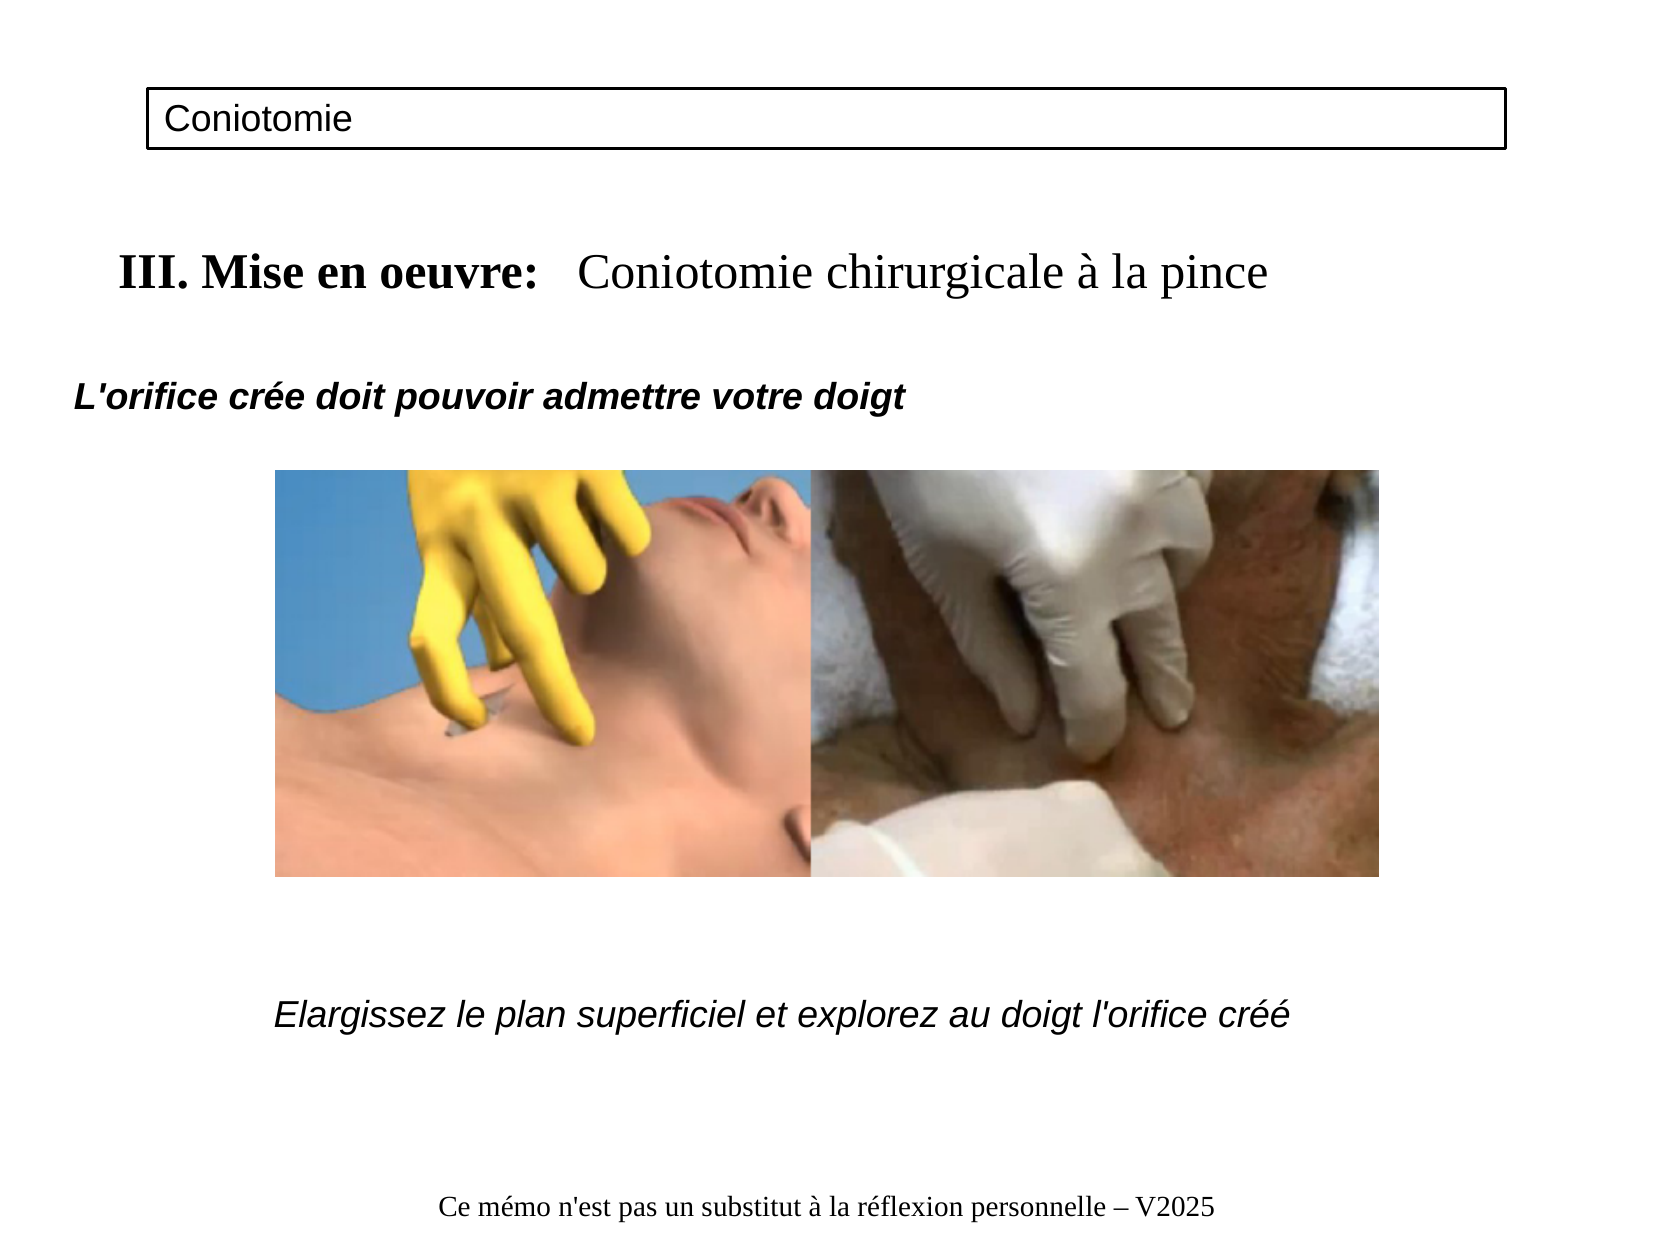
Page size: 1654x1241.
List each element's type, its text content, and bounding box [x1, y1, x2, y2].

text_box L'orifice crée doit pouvoir admettre votre doigt [59, 368, 1595, 427]
text_box Ce mémo n'est pas un substitut à la réflexion personnelle – V2025 [358, 1183, 1296, 1231]
text_box Elargissez le plan superficiel et explorez au doigt l'orifice créé [177, 986, 1388, 1044]
picture [275, 470, 1379, 877]
text_box III. Mise en oeuvre: Coniotomie chirurgicale à la pince [103, 236, 1518, 309]
text_box Coniotomie [147, 88, 1506, 149]
